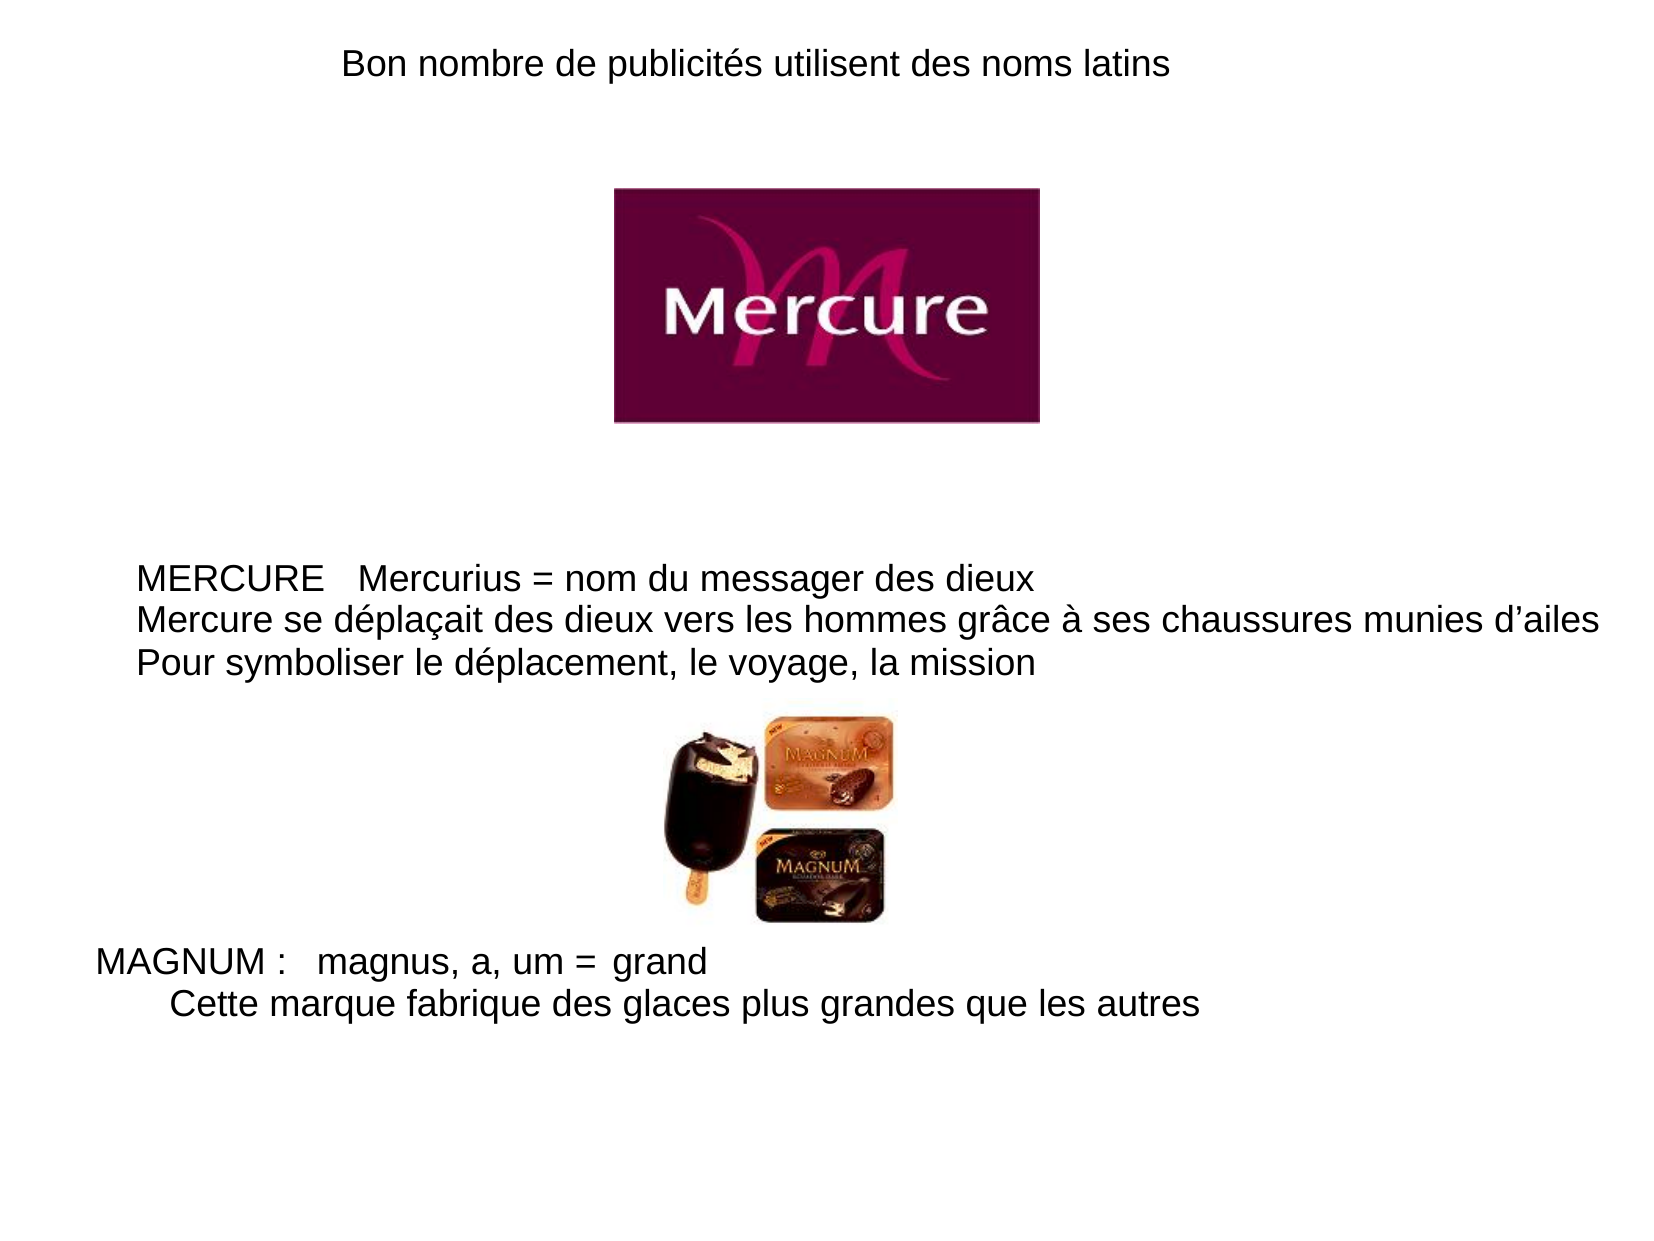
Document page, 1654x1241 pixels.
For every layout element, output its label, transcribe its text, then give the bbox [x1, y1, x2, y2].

text_box Bon nombre de publicités utilisent des noms latins [177, 35, 1335, 93]
text_box MERCURE Mercurius = nom du messager des dieux Mercure se déplaçait des dieux vers les hommes grâce à ses chaussures munies d’ailes Pour symboliser le déplacement, le voyage, la mission [47, 549, 1654, 691]
text_box MAGNUM : magnus, a, um = grand Cette marque fabrique des glaces plus grandes que les autres [80, 933, 1654, 1052]
picture [614, 188, 1040, 424]
picture [663, 698, 898, 933]
